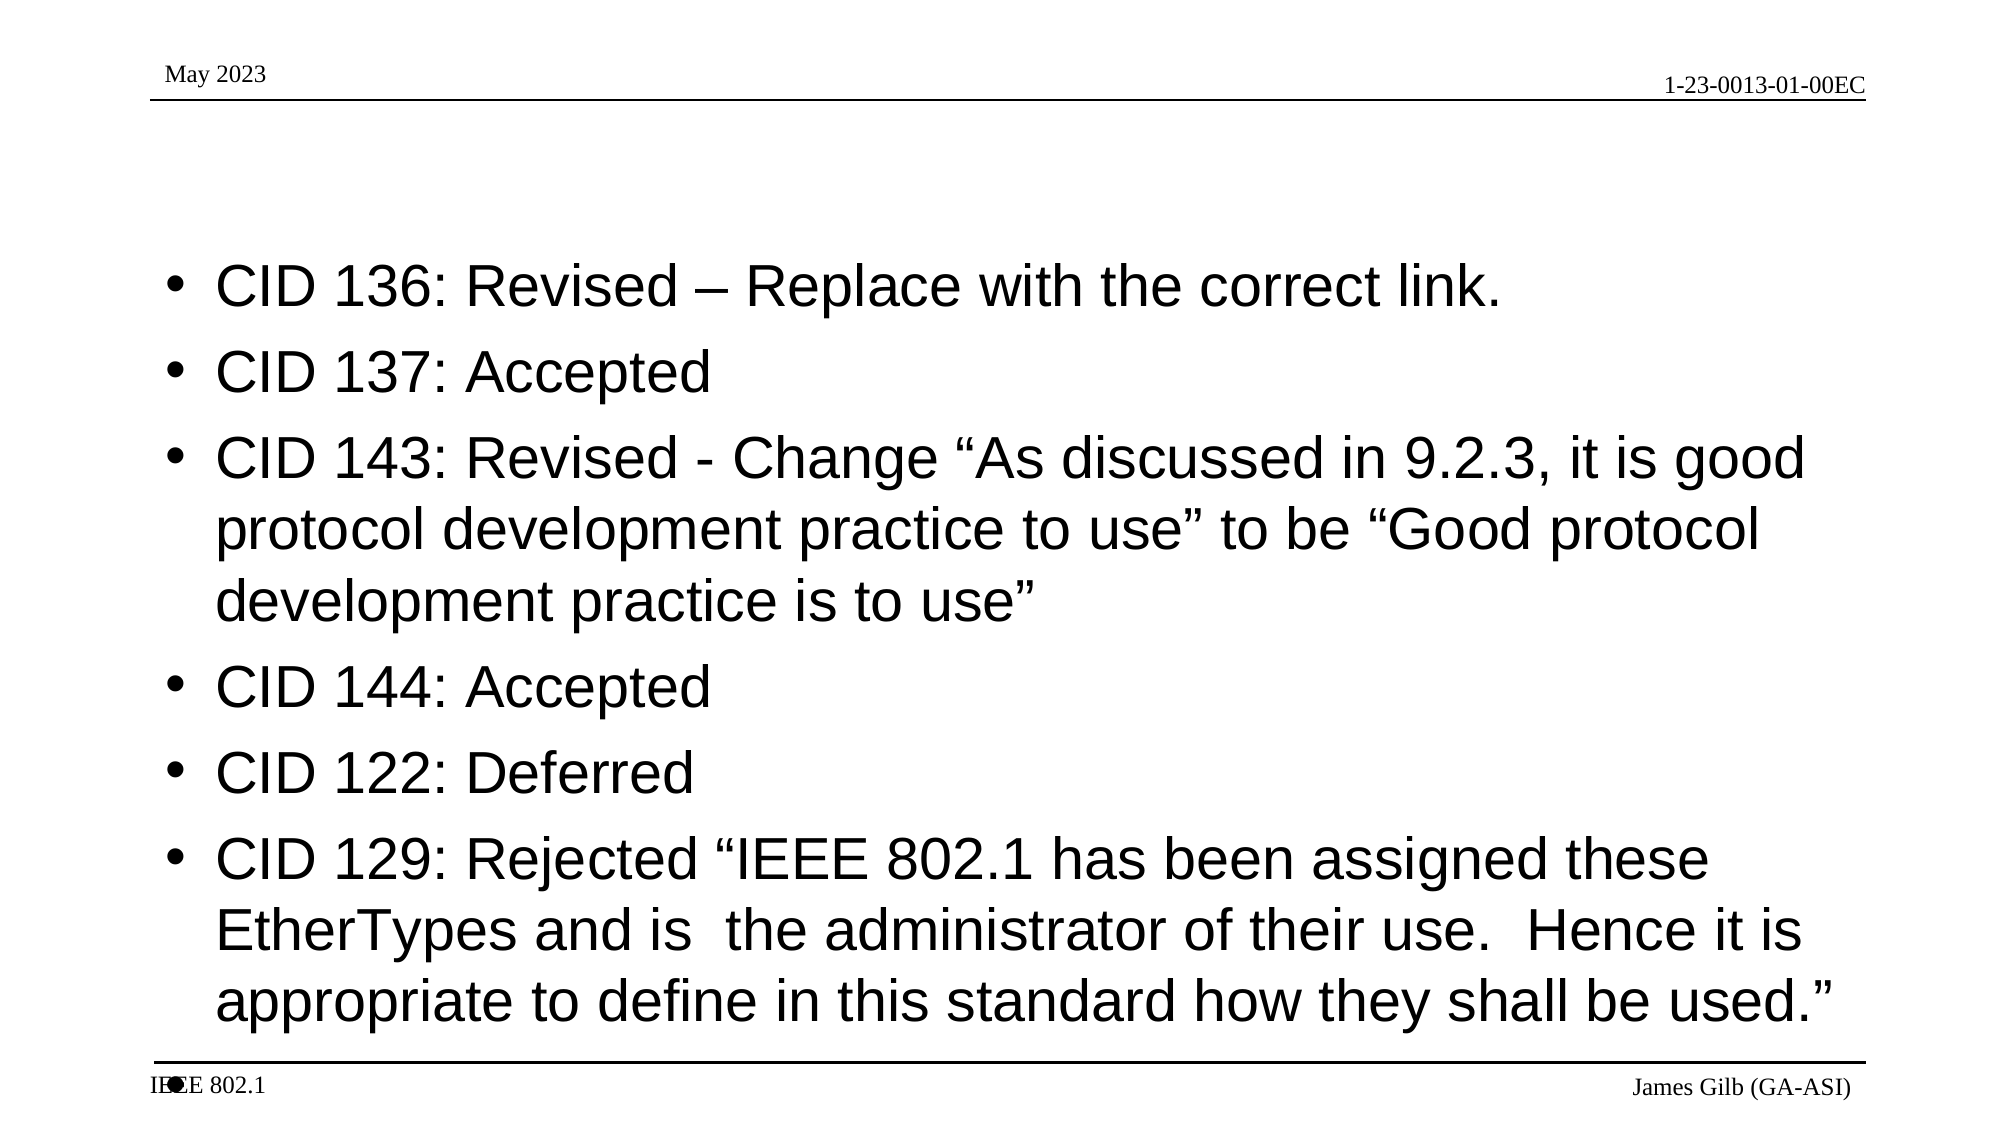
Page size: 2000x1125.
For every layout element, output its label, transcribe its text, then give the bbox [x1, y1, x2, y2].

list CID 136: Revised – Replace with the correct link. CID 137: Accepted CID 143: Revised - Change “As discussed in 9.2.3, it is good protocol development practice to use” to be “Good protocol development practice is to use” CID 144: Accepted CID 122: Deferred CID 129: Rejected “IEEE 802.1 has been assigned these EtherTypes and is the administrator of their use. Hence it is appropriate to define in this standard how they shall be used.” [149, 239, 1900, 1051]
